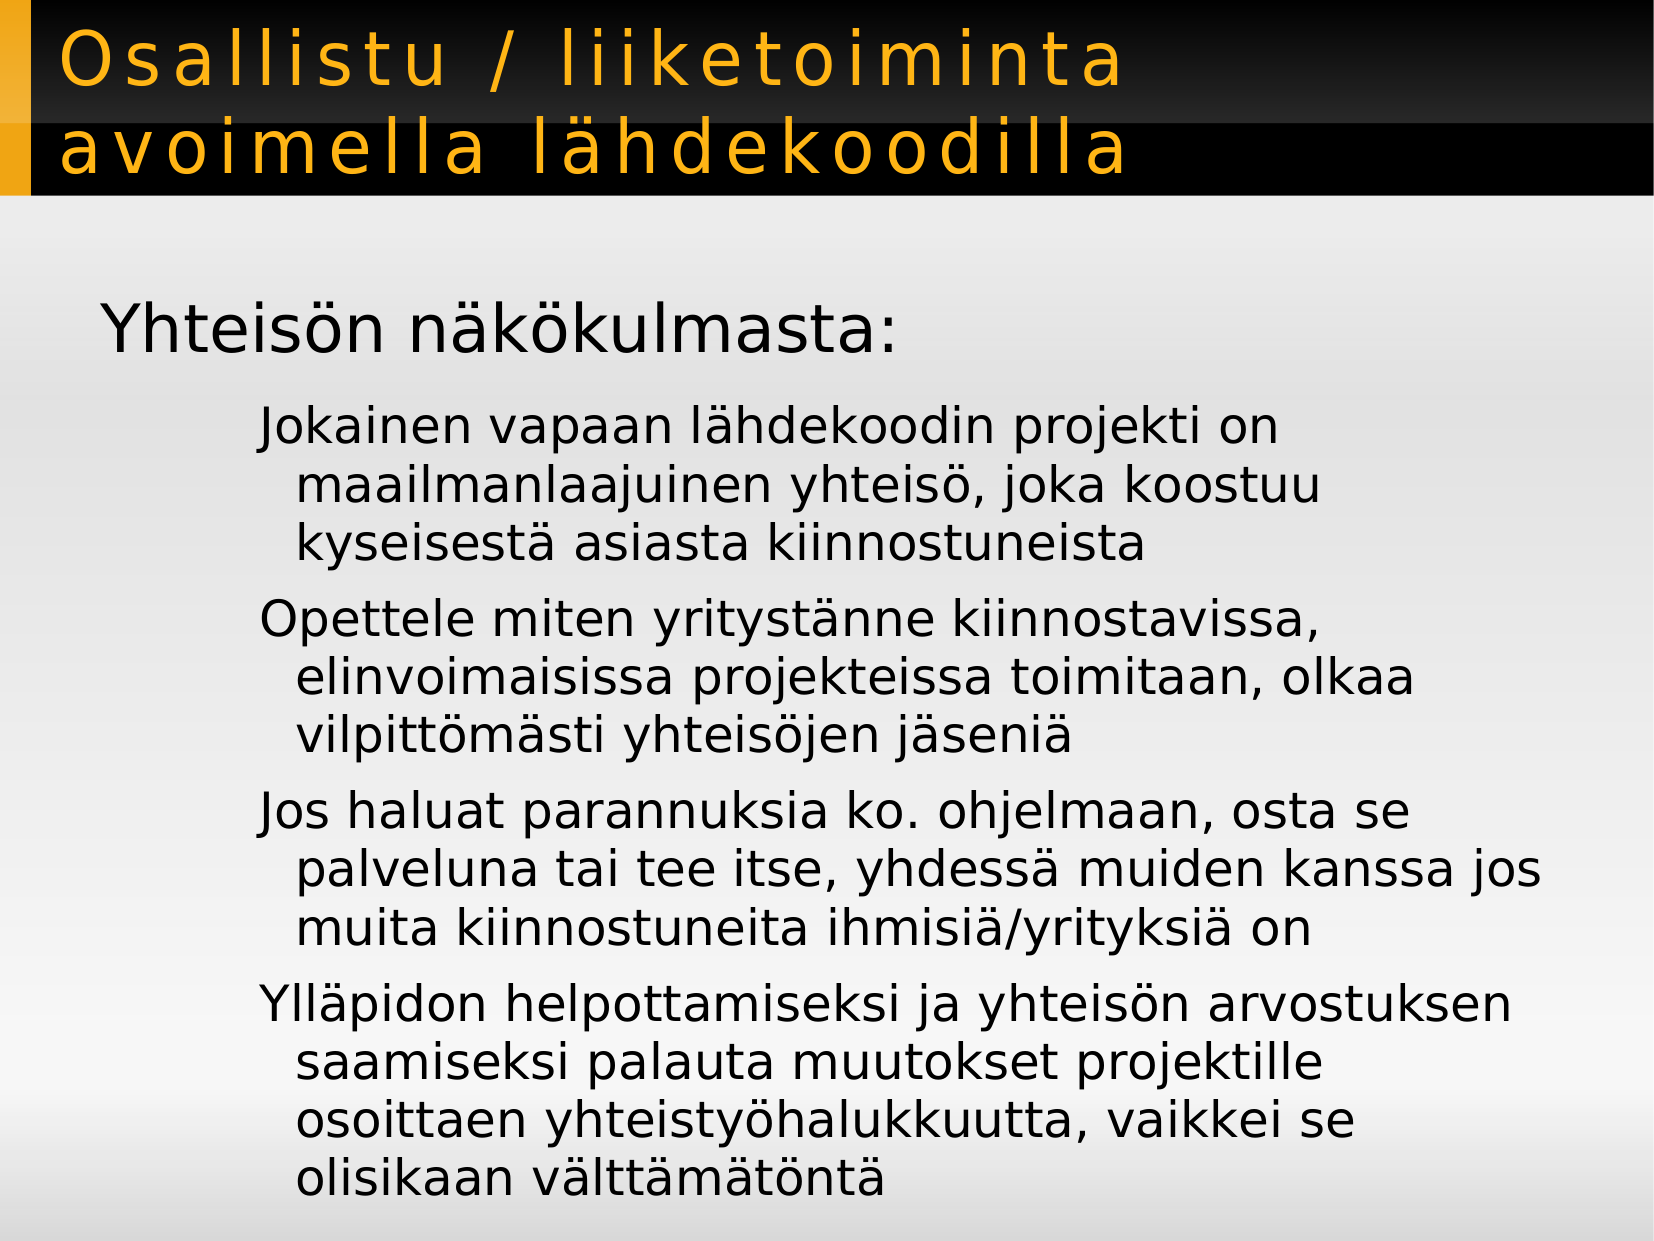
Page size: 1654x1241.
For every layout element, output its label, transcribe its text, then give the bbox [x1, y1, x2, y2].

title Osallistu / liiketoiminta avoimella lähdekoodilla [59, 16, 1270, 191]
list Yhteisön näkökulmasta: Jokainen vapaan lähdekoodin projekti on maailmanlaajuinen yhteisö, joka koostuu kyseisestä asiasta kiinnostuneista Opettele miten yritystänne kiinnostavissa, elinvoimaisissa projekteissa toimitaan, olkaa vilpittömästi yhteisöjen jäseniä Jos haluat parannuksia ko. ohjelmaan, osta se palveluna tai tee itse, yhdessä muiden kanssa jos muita kiinnostuneita ihmisiä/yrityksiä on Ylläpidon helpottamiseksi ja yhteisön arvostuksen saamiseksi palauta muutokset projektille osoittaen yhteistyöhalukkuutta, vaikkei se olisikaan välttämätöntä [82, 290, 1571, 1208]
picture [0, 0, 1654, 1241]
